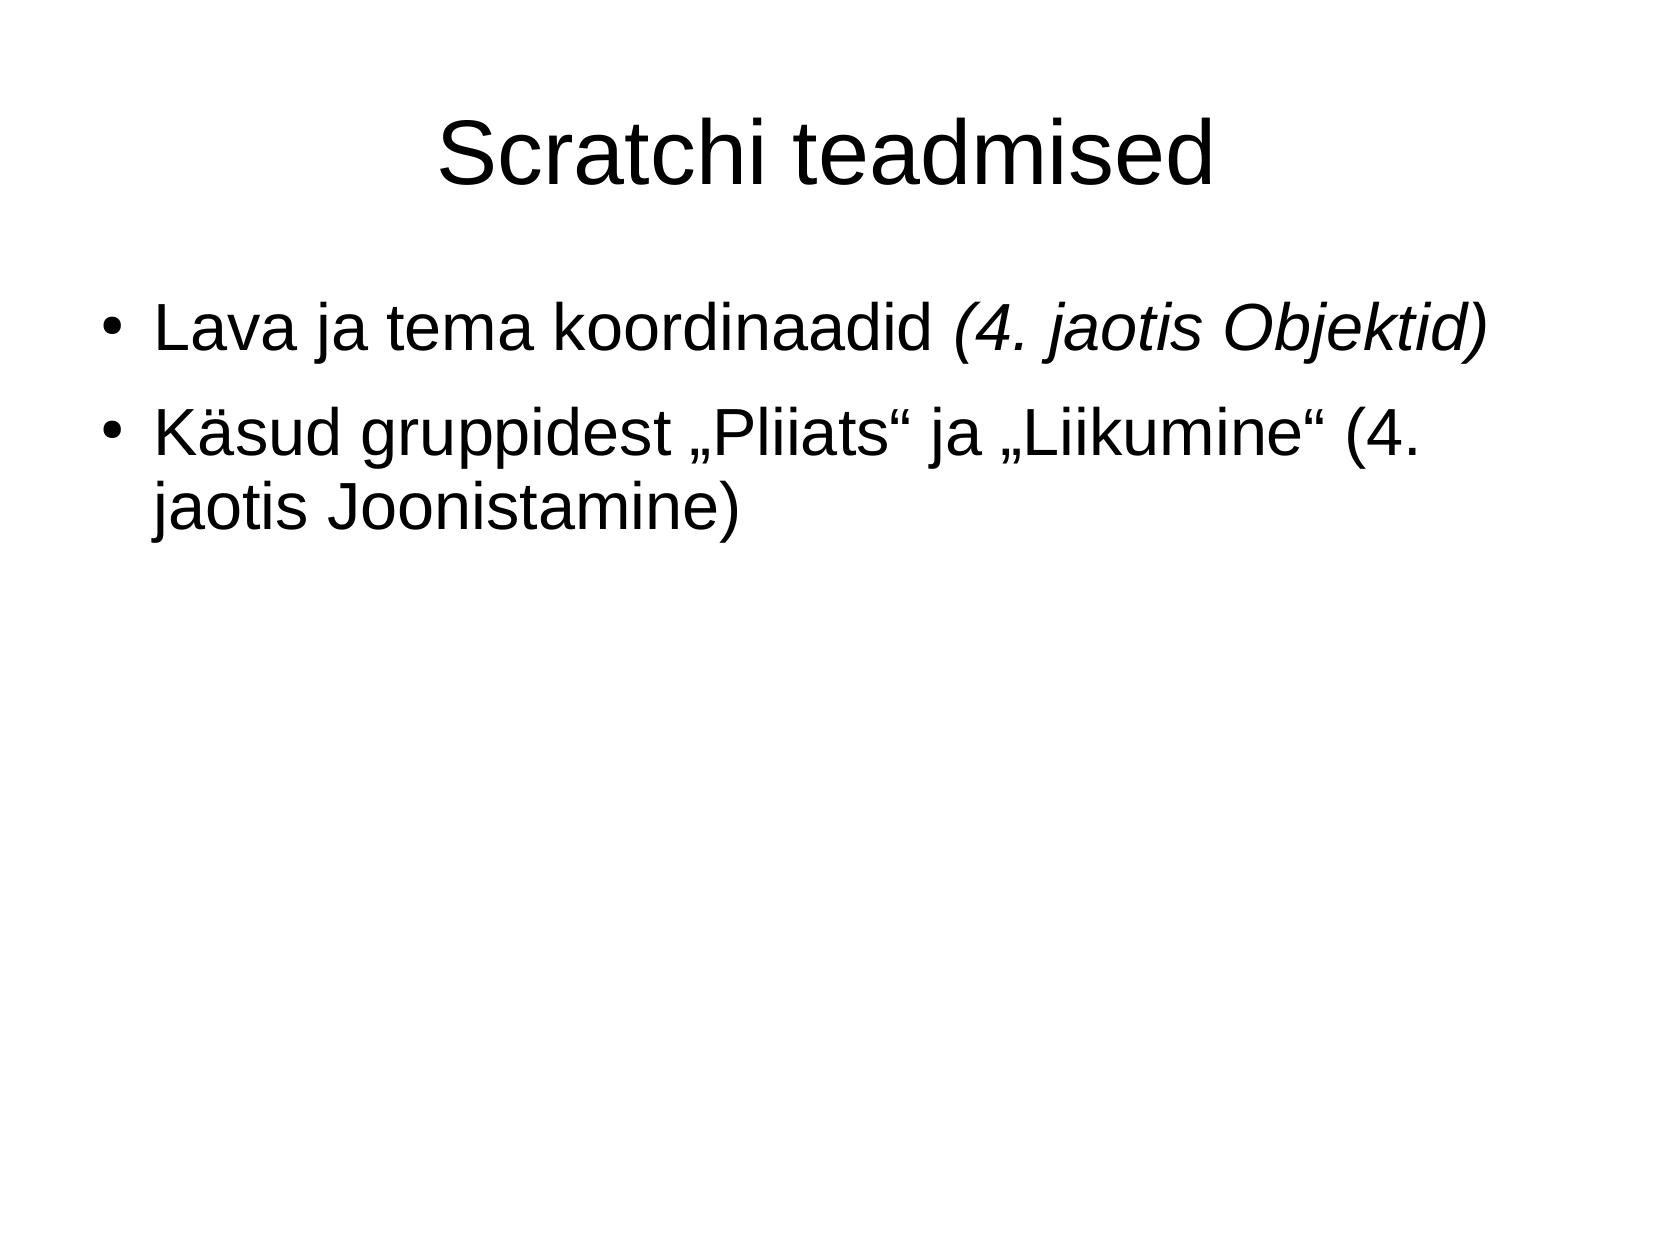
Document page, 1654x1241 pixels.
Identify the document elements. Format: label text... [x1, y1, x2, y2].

list Lava ja tema koordinaadid (4. jaotis Objektid) Käsud gruppidest „Pliiats“ ja „Liikumine“ (4. jaotis Joonistamine) [82, 290, 1571, 1094]
title Scratchi teadmised [82, 56, 1571, 250]
